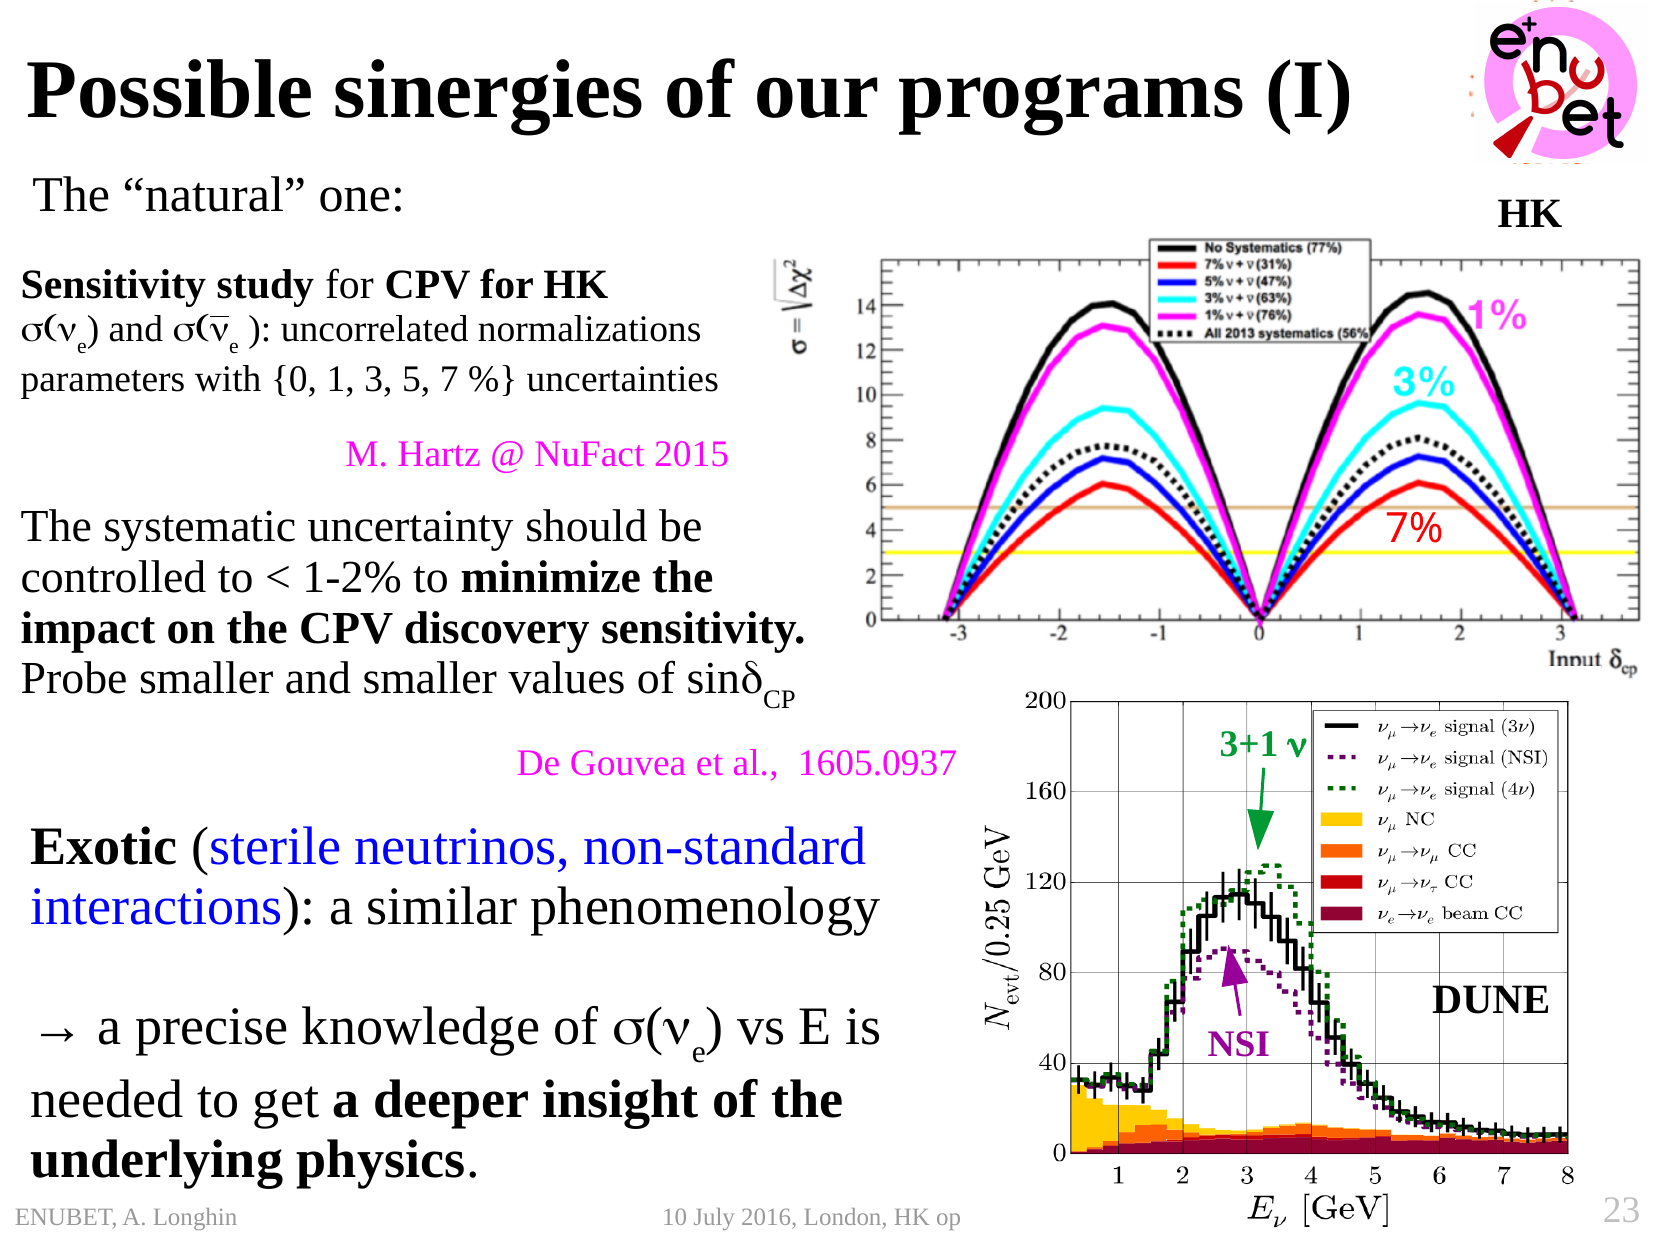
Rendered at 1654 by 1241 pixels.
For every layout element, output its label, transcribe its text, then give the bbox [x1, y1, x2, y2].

text_box HK [1482, 183, 1653, 245]
text_box DUNE [1417, 968, 1600, 1030]
text_box De Gouvea et al., 1605.0937 [501, 734, 962, 791]
text_box The systematic uncertainty should be controlled to < 1-2% to minimize the impact on the CPV discovery sensitivity. Probe smaller and smaller values of sindCP [5, 493, 875, 780]
text_box 3+1 n [1204, 715, 1430, 780]
picture [804, 236, 1654, 1235]
picture [1463, 0, 1653, 164]
text_box NSI [1192, 1015, 1418, 1073]
text_box 7% [1370, 490, 1595, 564]
text_box Exotic (sterile neutrinos, non-standard interactions): a similar phenomenology → a precise knowledge of s(ne) vs E is needed to get a deeper insight of the underlying physics. [15, 808, 934, 1205]
text_box Sensitivity study for CPV for HK s(ne) and s(ne ): uncorrelated normalizations parameters with {0, 1, 3, 5, 7 %} uncertainties [5, 253, 804, 493]
text_box The “natural” one: [17, 159, 1613, 254]
text_box M. Hartz @ NuFact 2015 [330, 425, 768, 482]
title Possible sinergies of our programs (I) [0, 31, 1393, 148]
